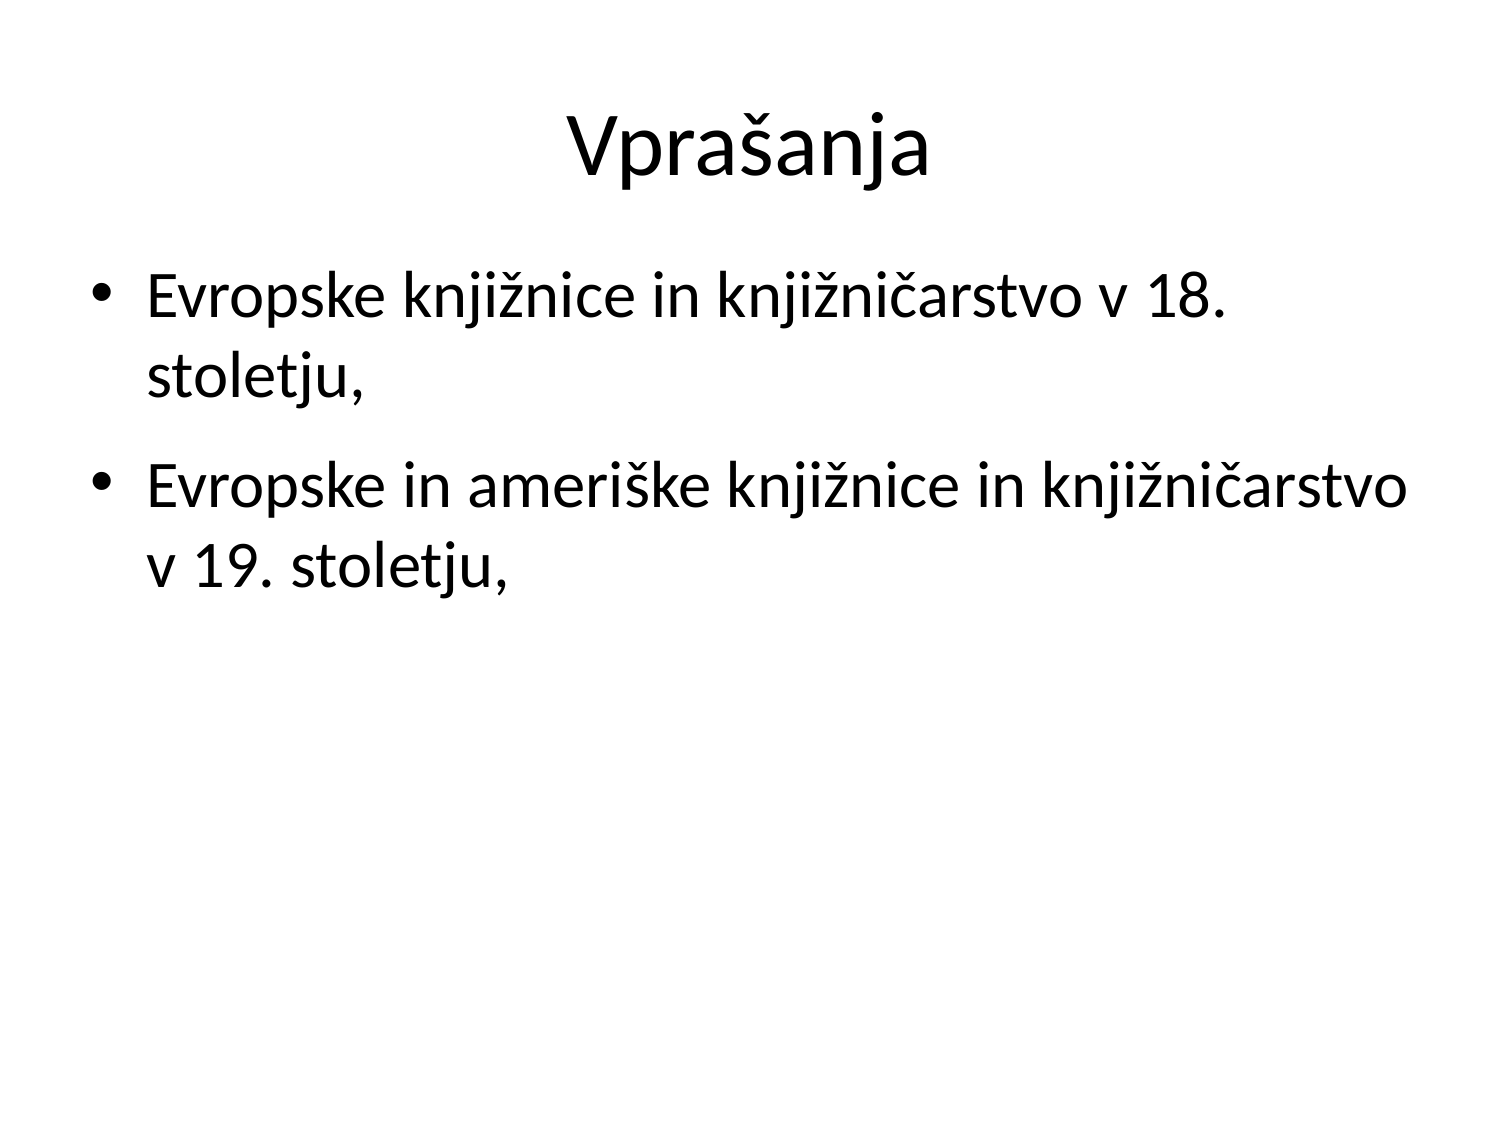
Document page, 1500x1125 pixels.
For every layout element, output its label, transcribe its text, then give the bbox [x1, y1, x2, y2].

list Evropske knjižnice in knjižničarstvo v 18. stoletju, Evropske in ameriške knjižnice in knjižničarstvo v 19. stoletju, [75, 243, 1425, 986]
title Vprašanja [75, 45, 1425, 233]
